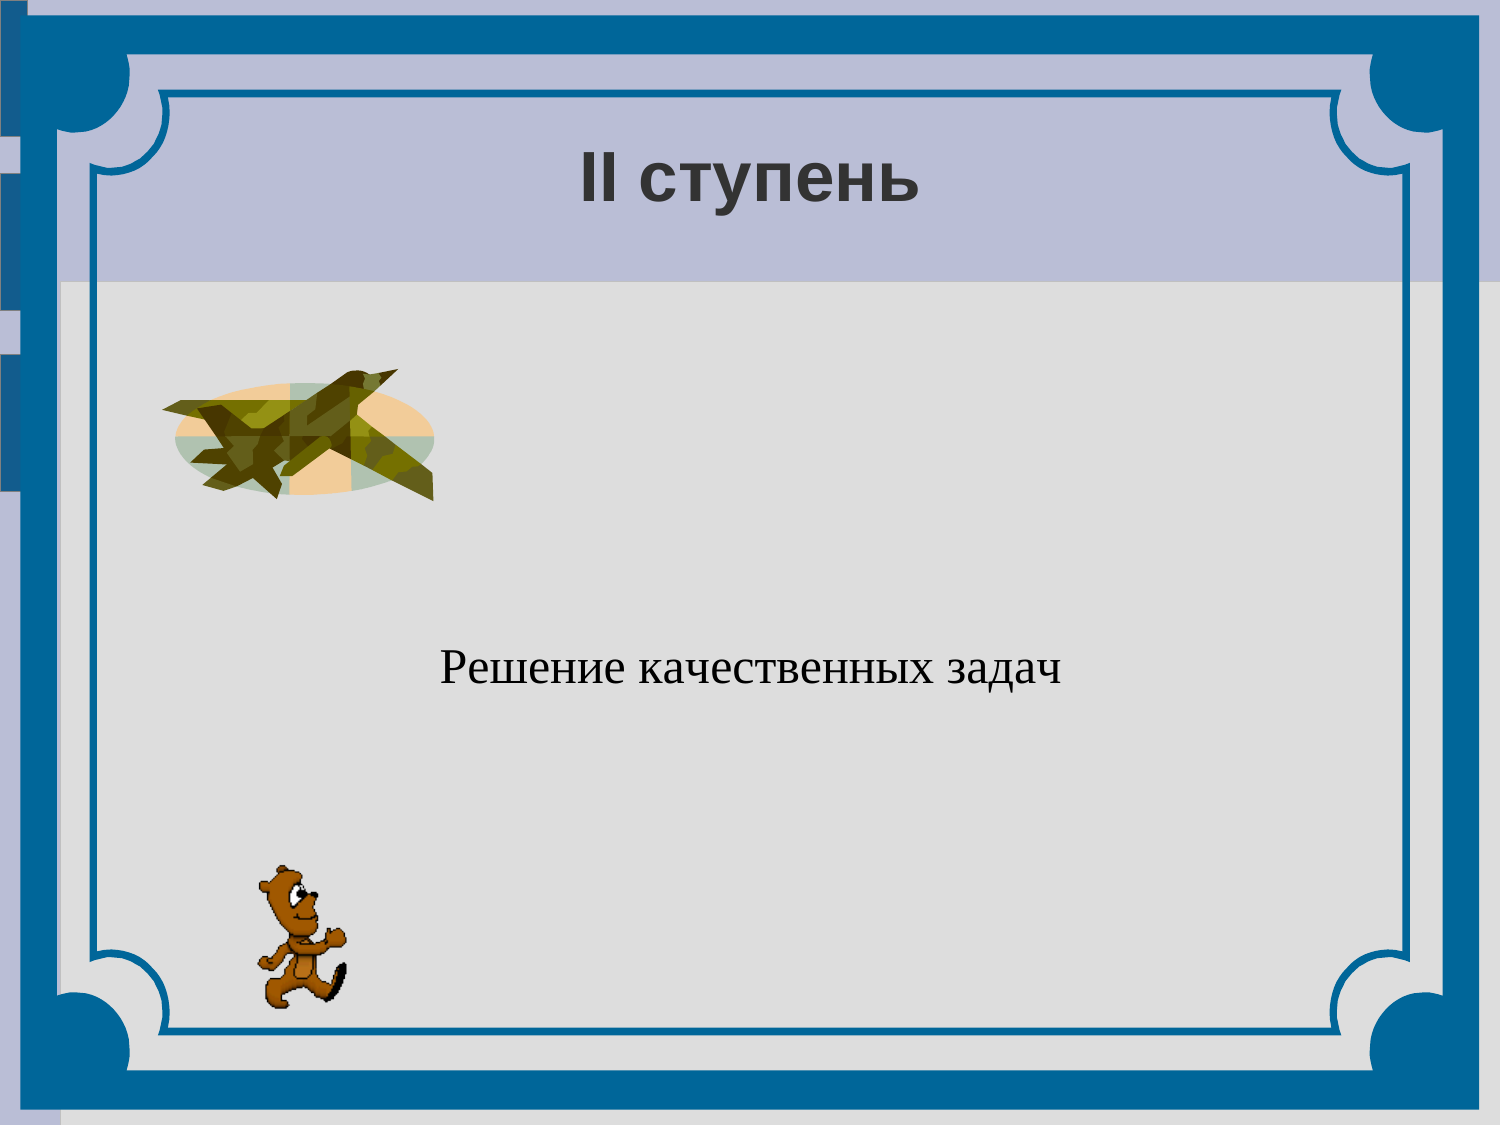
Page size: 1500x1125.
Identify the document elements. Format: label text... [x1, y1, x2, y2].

picture [248, 862, 355, 1014]
title II ступень [110, 82, 1392, 271]
subtitle Решение качественных задач [110, 312, 1392, 1022]
text_box [20, 15, 1480, 1110]
picture [162, 366, 438, 504]
